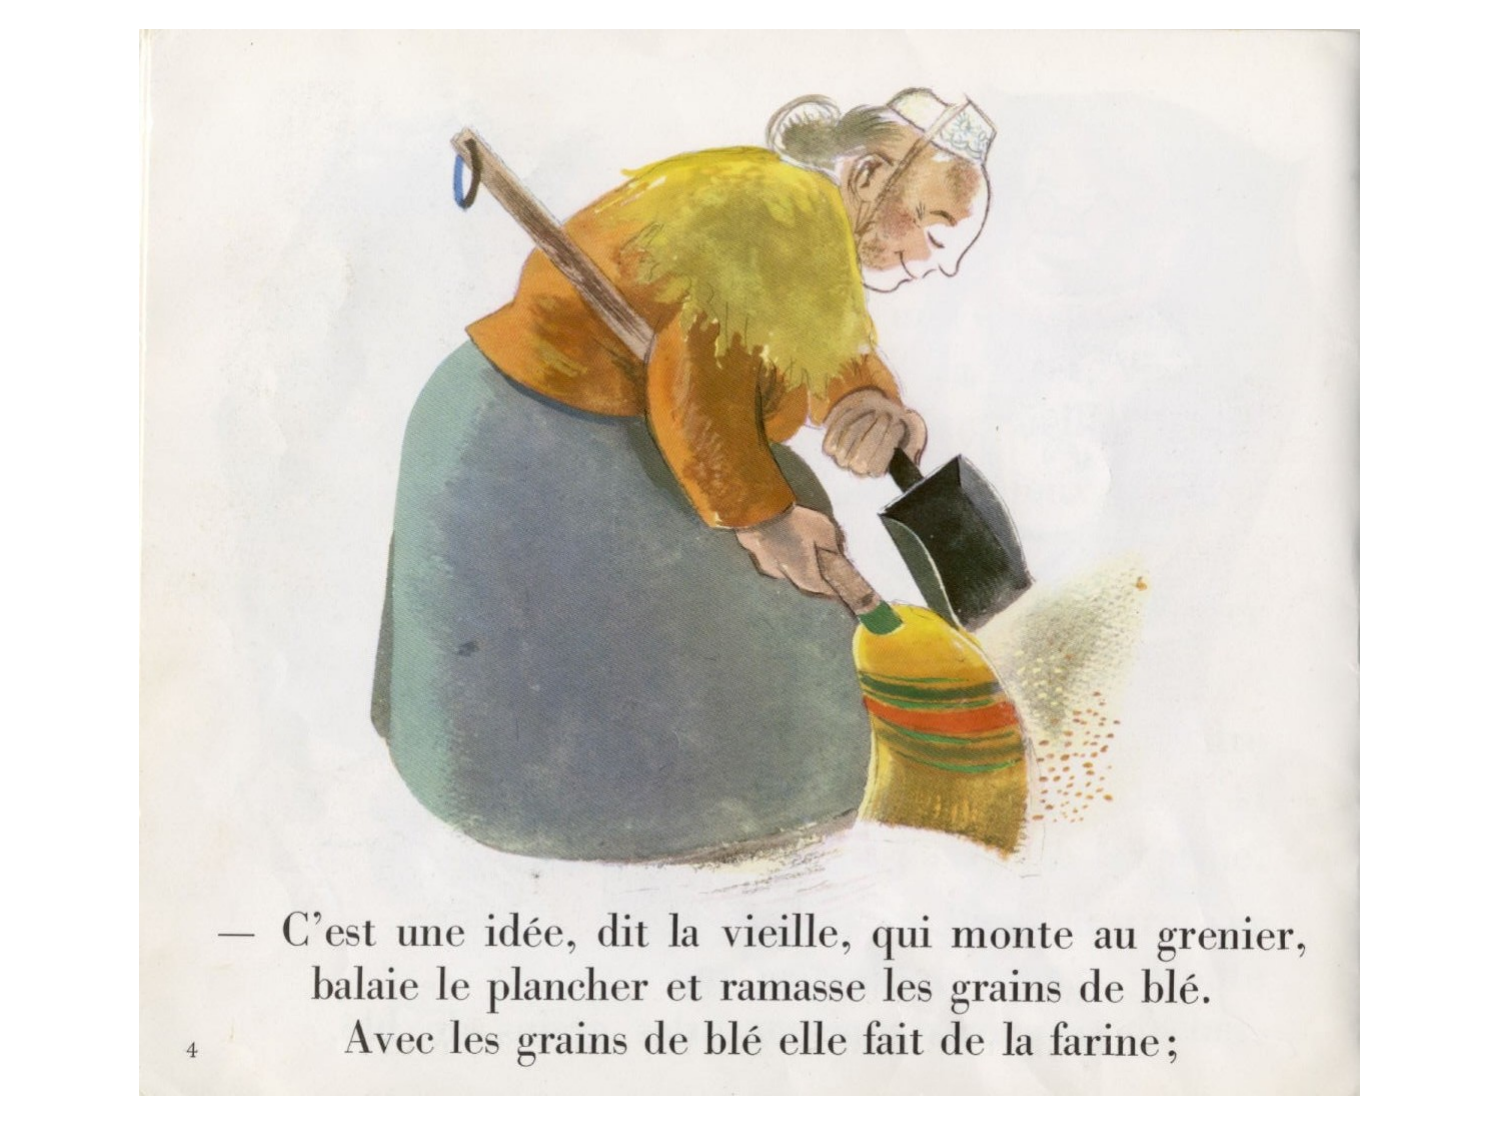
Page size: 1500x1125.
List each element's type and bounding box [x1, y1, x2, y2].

picture [139, 29, 1360, 1096]
